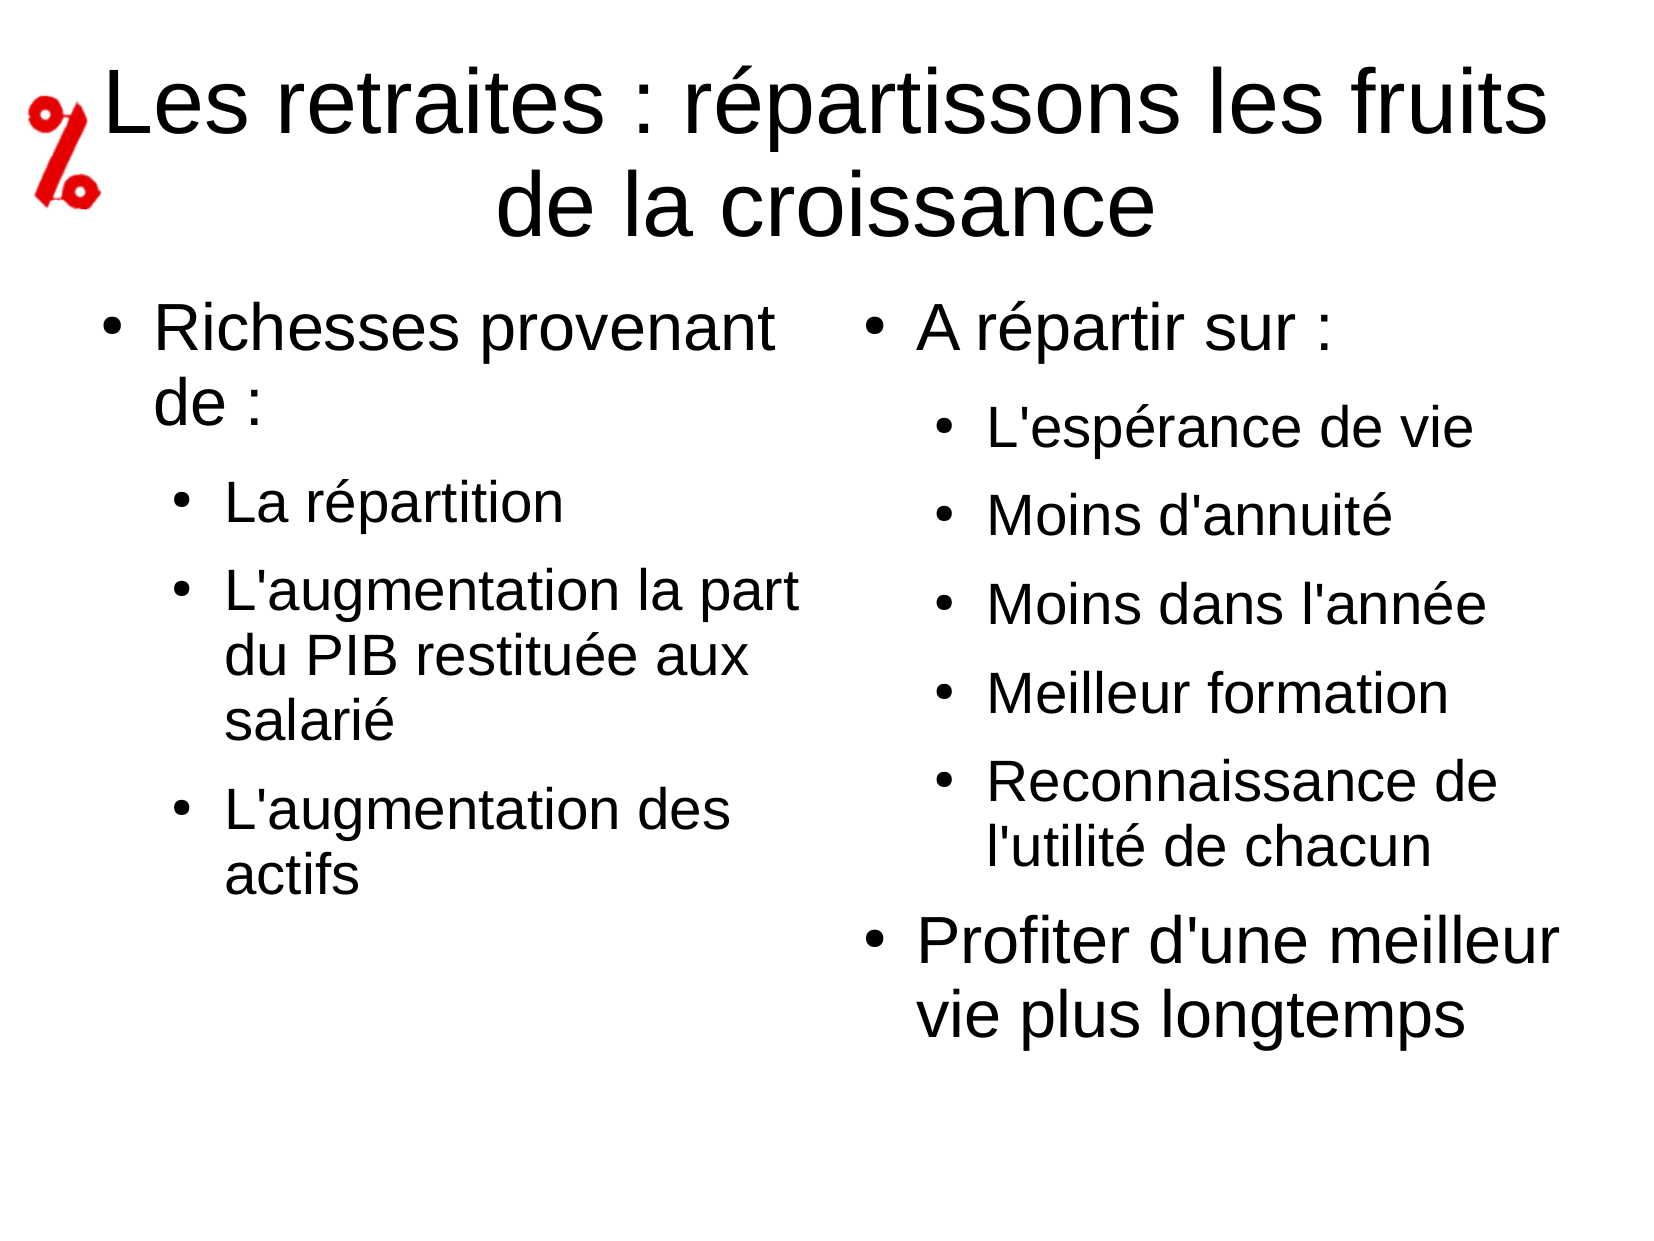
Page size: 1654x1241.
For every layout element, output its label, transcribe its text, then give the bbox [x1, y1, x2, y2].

list Richesses provenant de : La répartition L'augmentation la part du PIB restituée aux salarié L'augmentation des actifs [82, 290, 809, 1109]
title Les retraites : répartissons les fruits de la croissance [82, 49, 1571, 257]
picture [0, 88, 82, 219]
list A répartir sur : L'espérance de vie Moins d'annuité Moins dans l'année Meilleur formation Reconnaissance de l'utilité de chacun Profiter d'une meilleur vie plus longtemps [845, 290, 1572, 1109]
